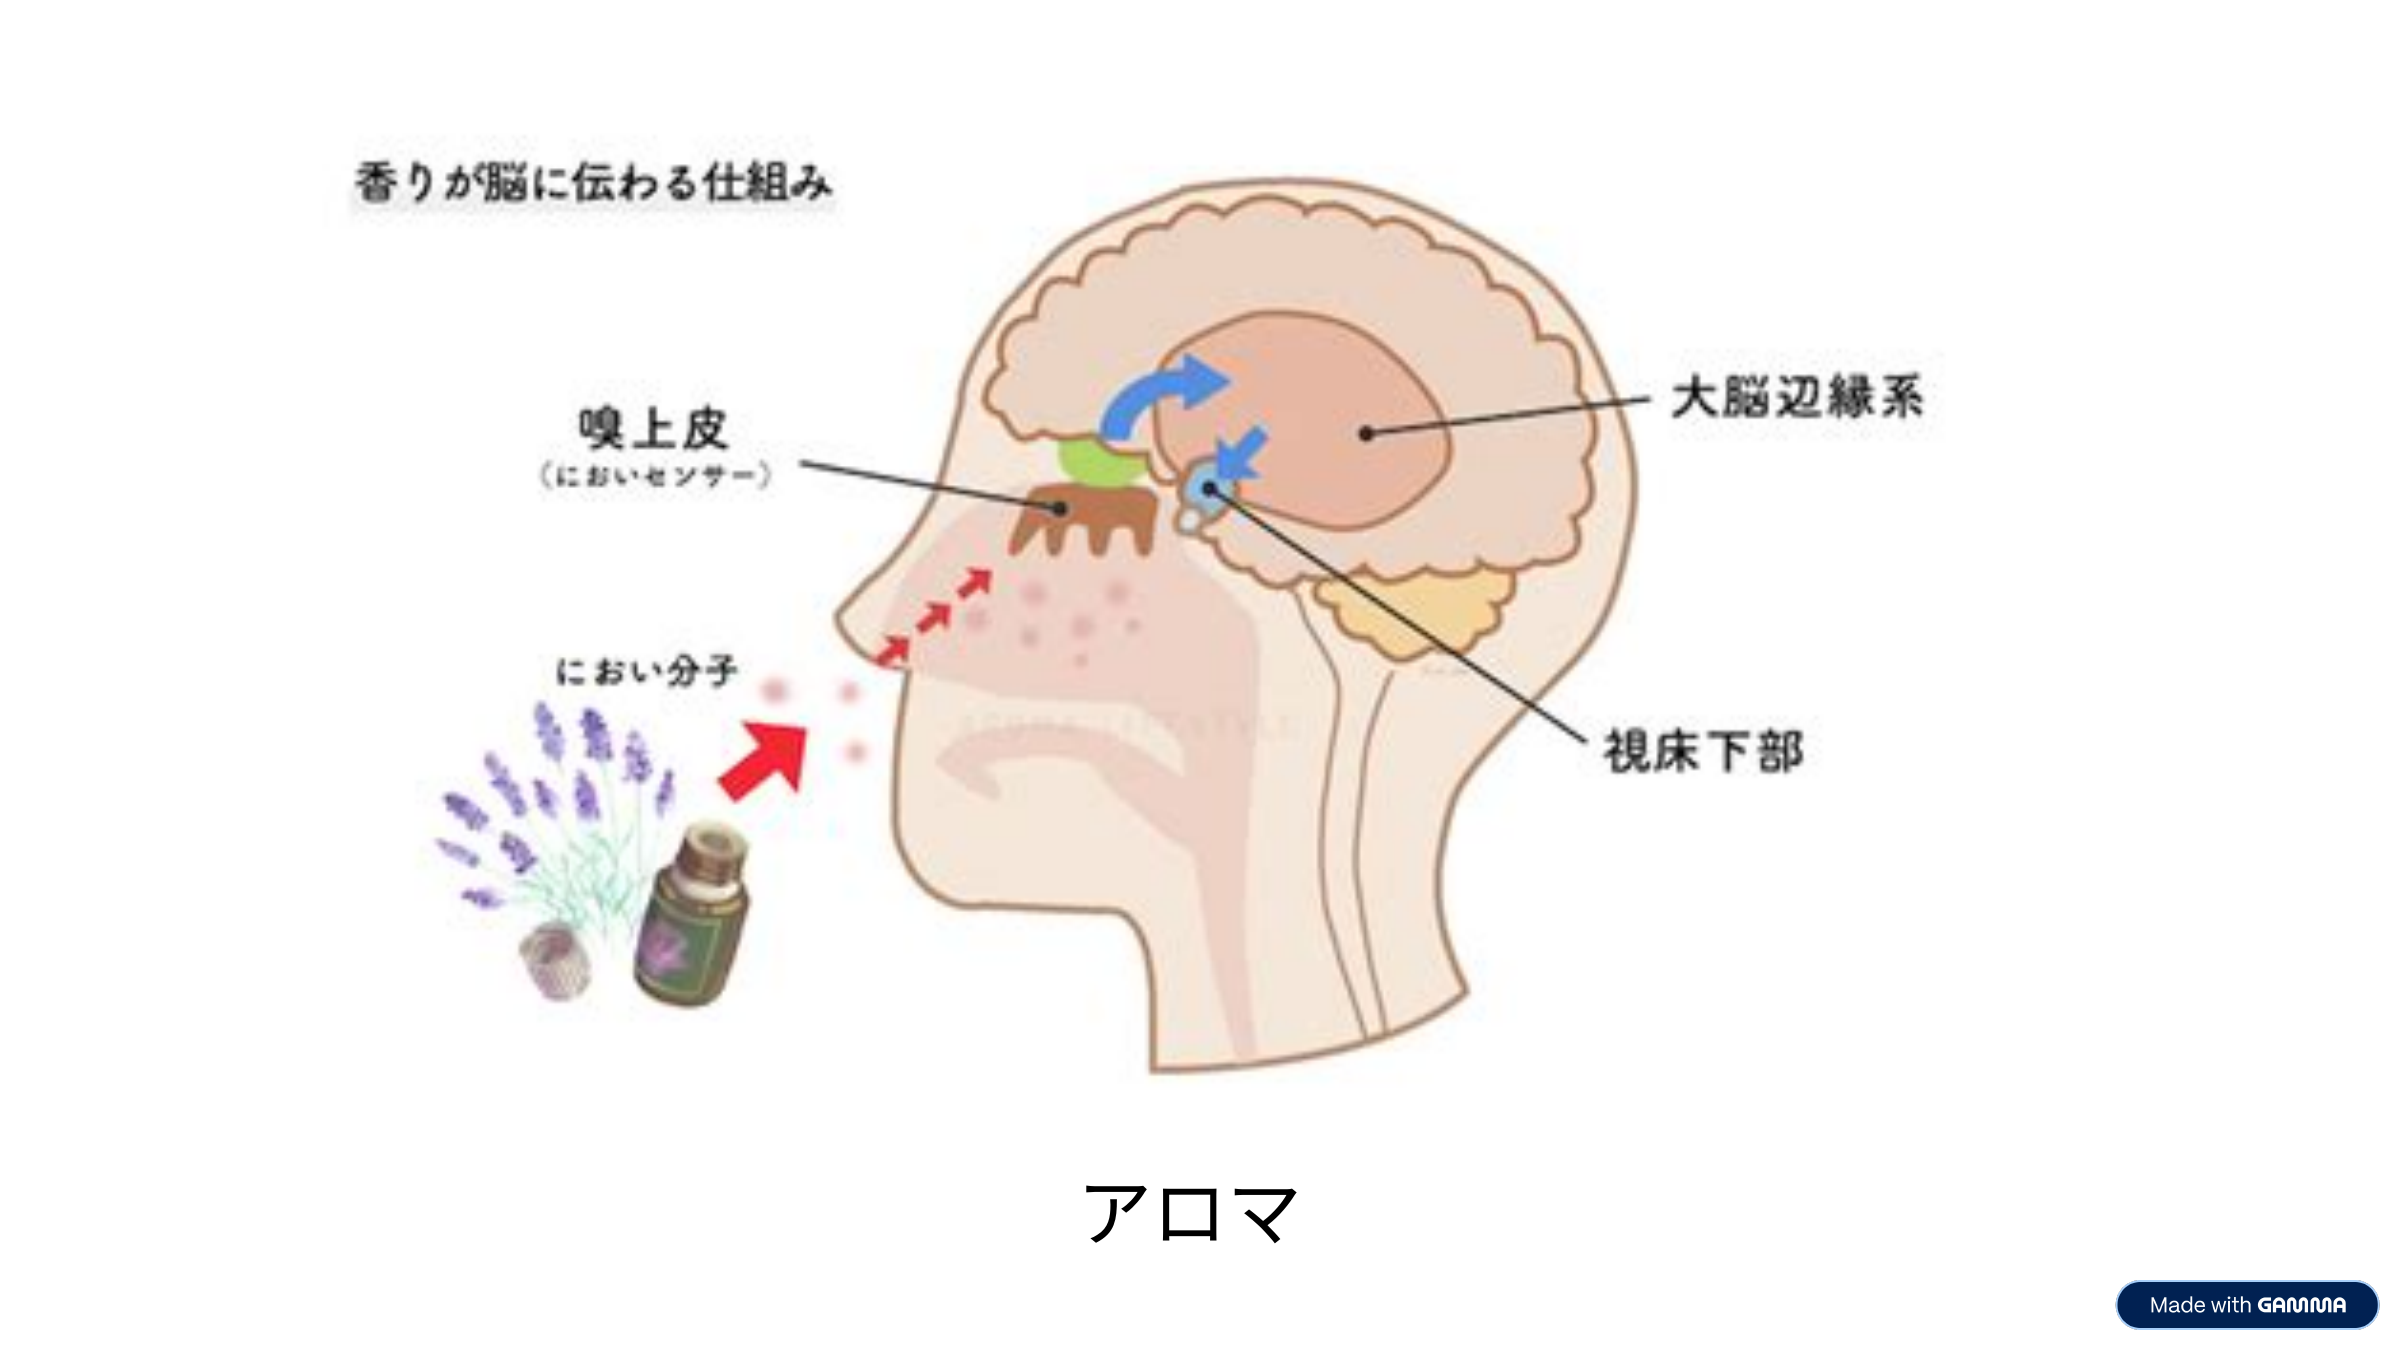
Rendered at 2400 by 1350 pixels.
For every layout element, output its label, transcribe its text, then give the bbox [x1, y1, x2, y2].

picture [295, 106, 2106, 1123]
picture [2106, 1271, 2389, 1339]
text_box アロマ [1062, 1146, 2038, 1270]
